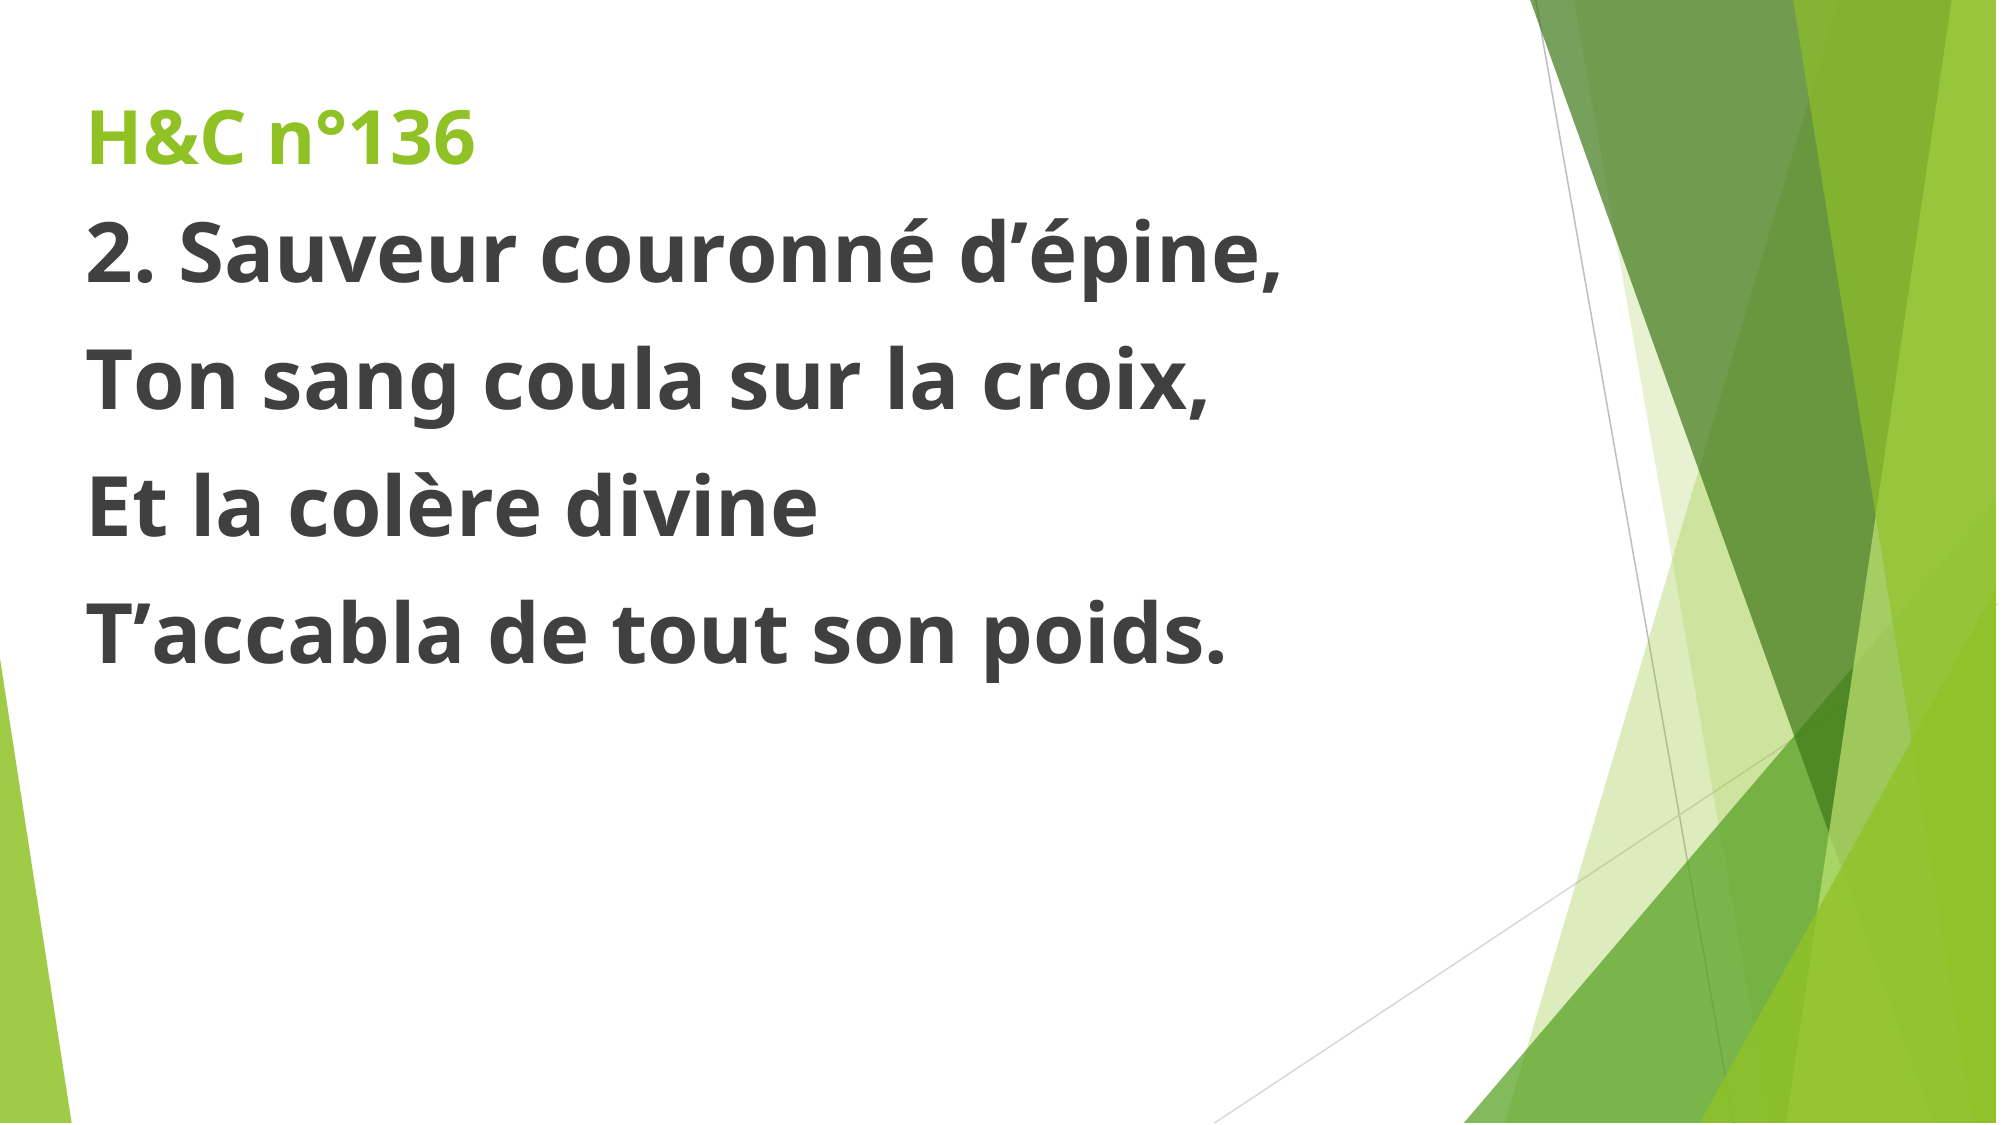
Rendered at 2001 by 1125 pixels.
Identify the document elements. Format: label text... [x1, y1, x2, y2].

text_box 2. Sauveur couronné d’épine, Ton sang coula sur la croix, Et la colère divine T’accabla de tout son poids. [70, 177, 2001, 1075]
text_box H&C n°136 [70, 82, 863, 177]
